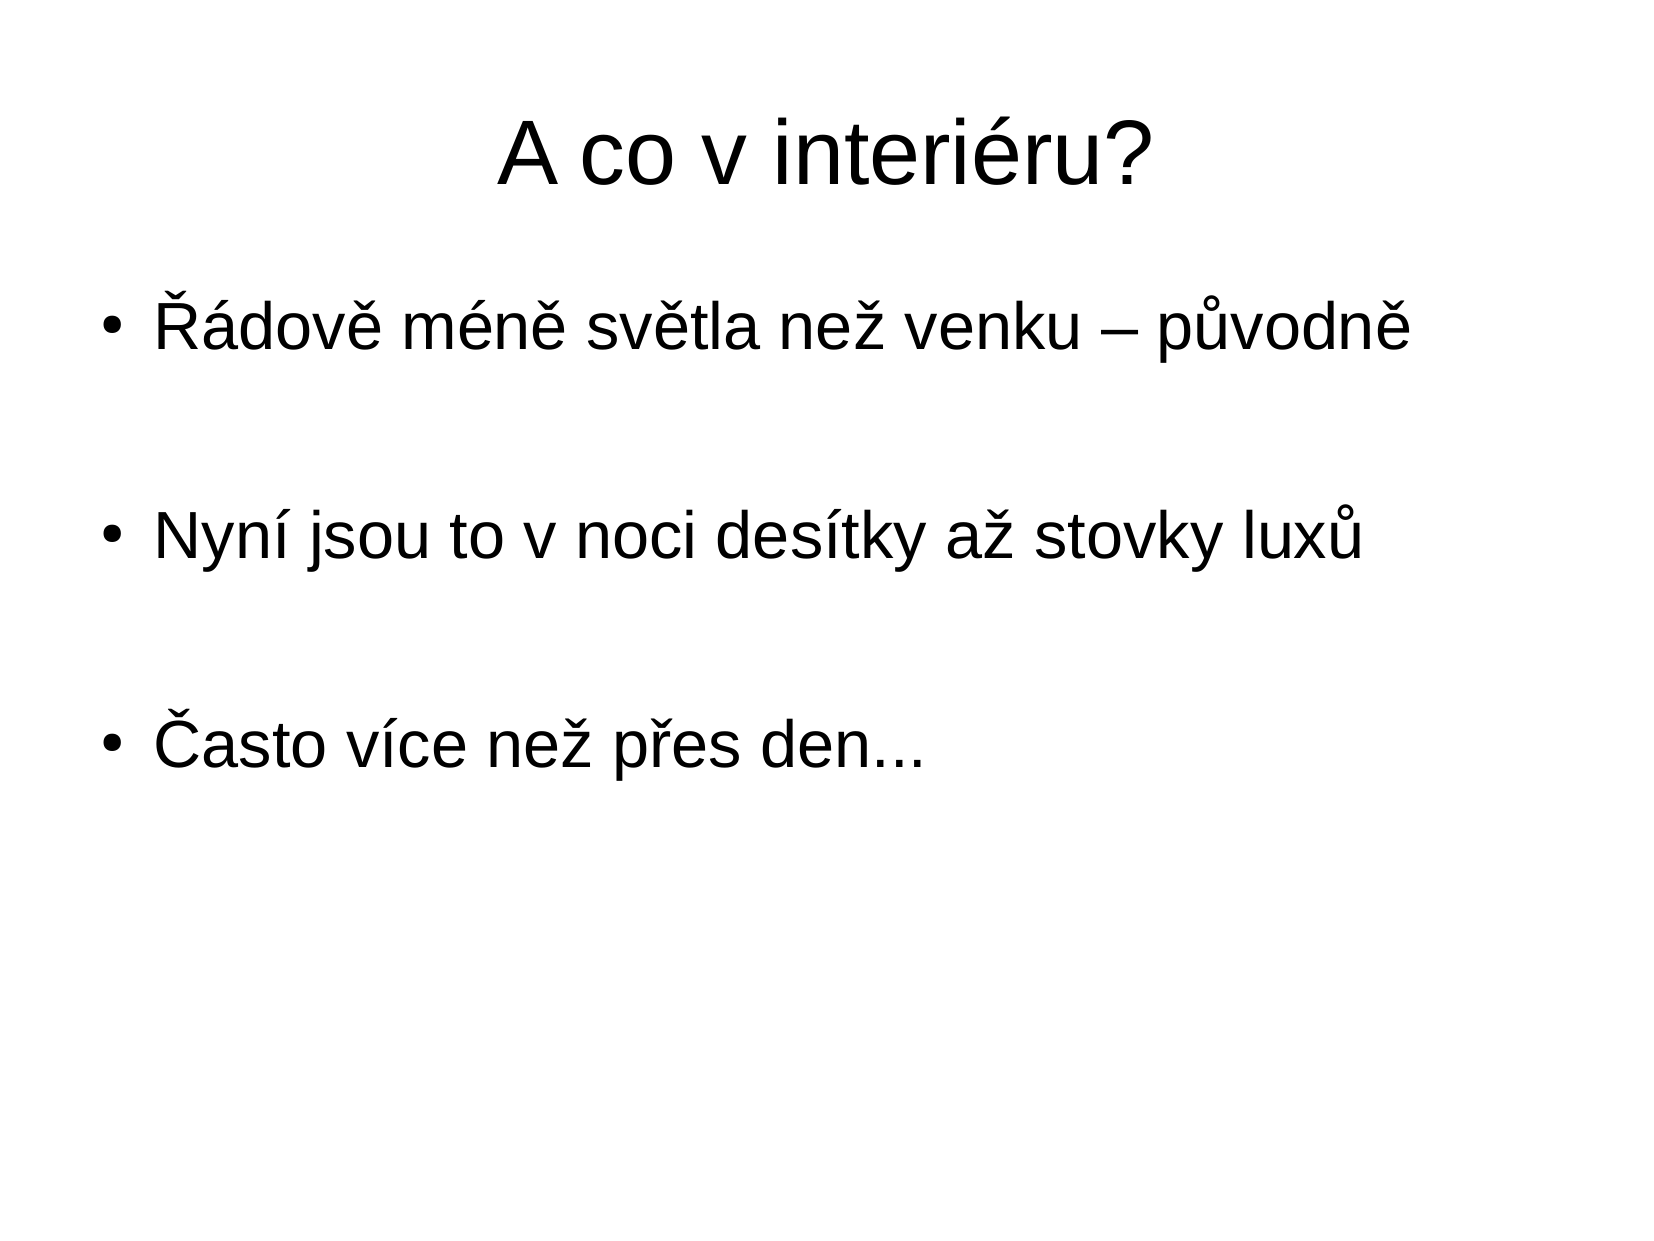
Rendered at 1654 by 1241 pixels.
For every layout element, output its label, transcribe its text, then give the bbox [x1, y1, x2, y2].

list Řádově méně světla než venku – původně Nyní jsou to v noci desítky až stovky luxů Často více než přes den... [82, 289, 1571, 1108]
title A co v interiéru? [82, 23, 1571, 283]
